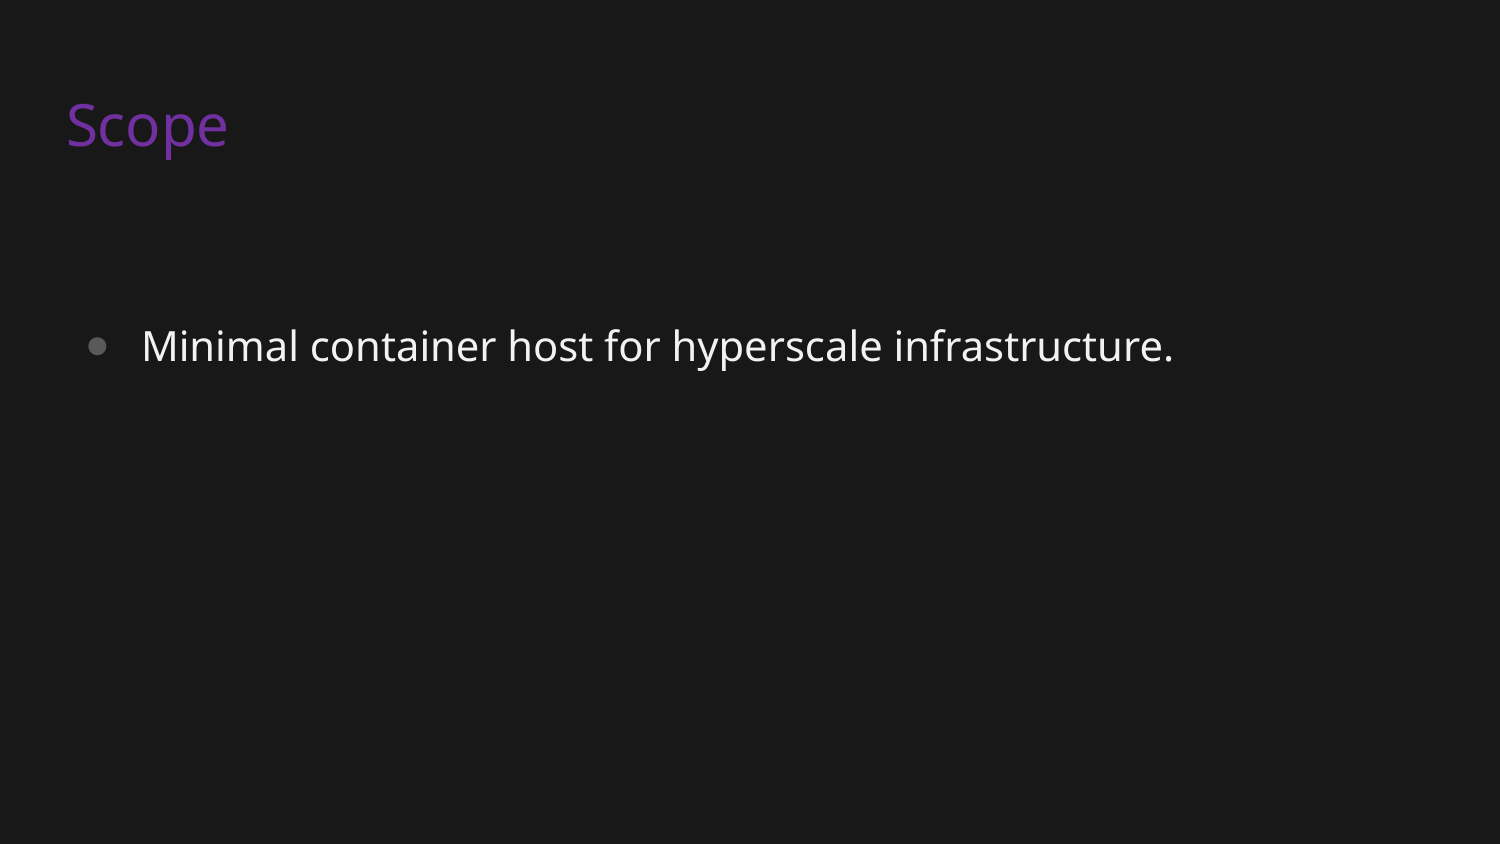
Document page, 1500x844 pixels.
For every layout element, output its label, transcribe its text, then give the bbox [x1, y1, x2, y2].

list Minimal container host for hyperscale infrastructure. [51, 189, 1449, 750]
title Scope [51, 72, 1449, 167]
